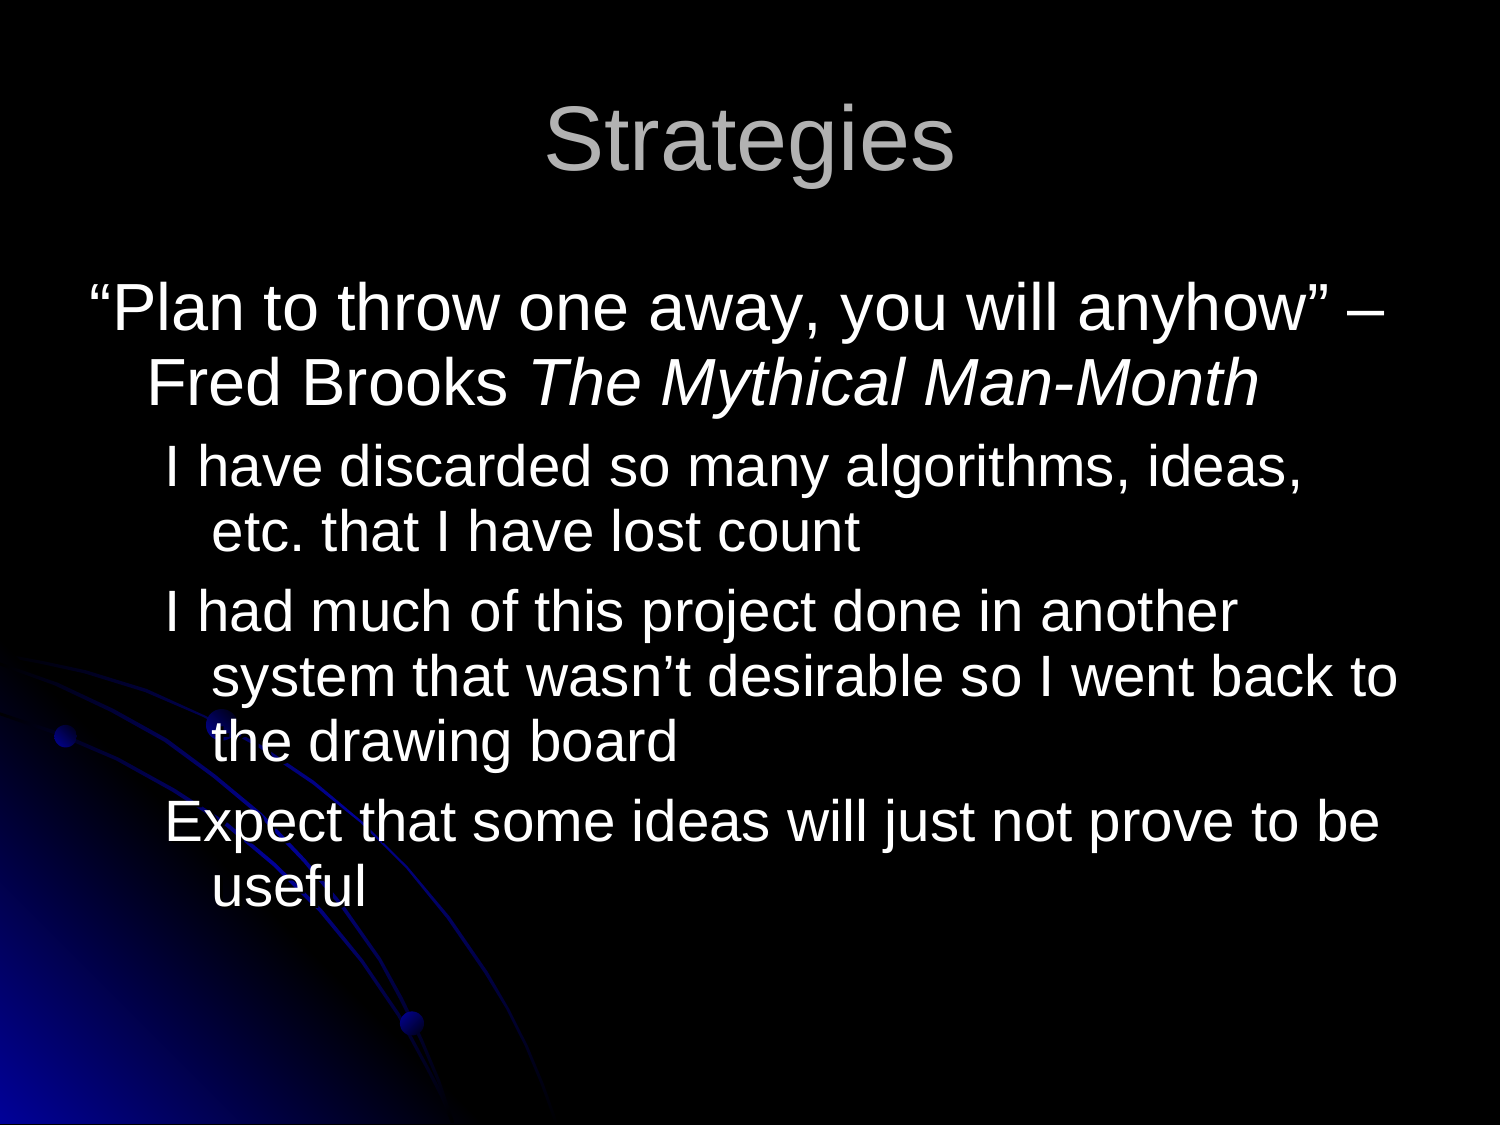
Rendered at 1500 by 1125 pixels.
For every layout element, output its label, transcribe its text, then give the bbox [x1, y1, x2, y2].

list “Plan to throw one away, you will anyhow” – Fred Brooks The Mythical Man-Month I have discarded so many algorithms, ideas, etc. that I have lost count I had much of this project done in another system that wasn’t desirable so I went back to the drawing board Expect that some ideas will just not prove to be useful [75, 262, 1426, 1006]
title Strategies [75, 45, 1426, 233]
